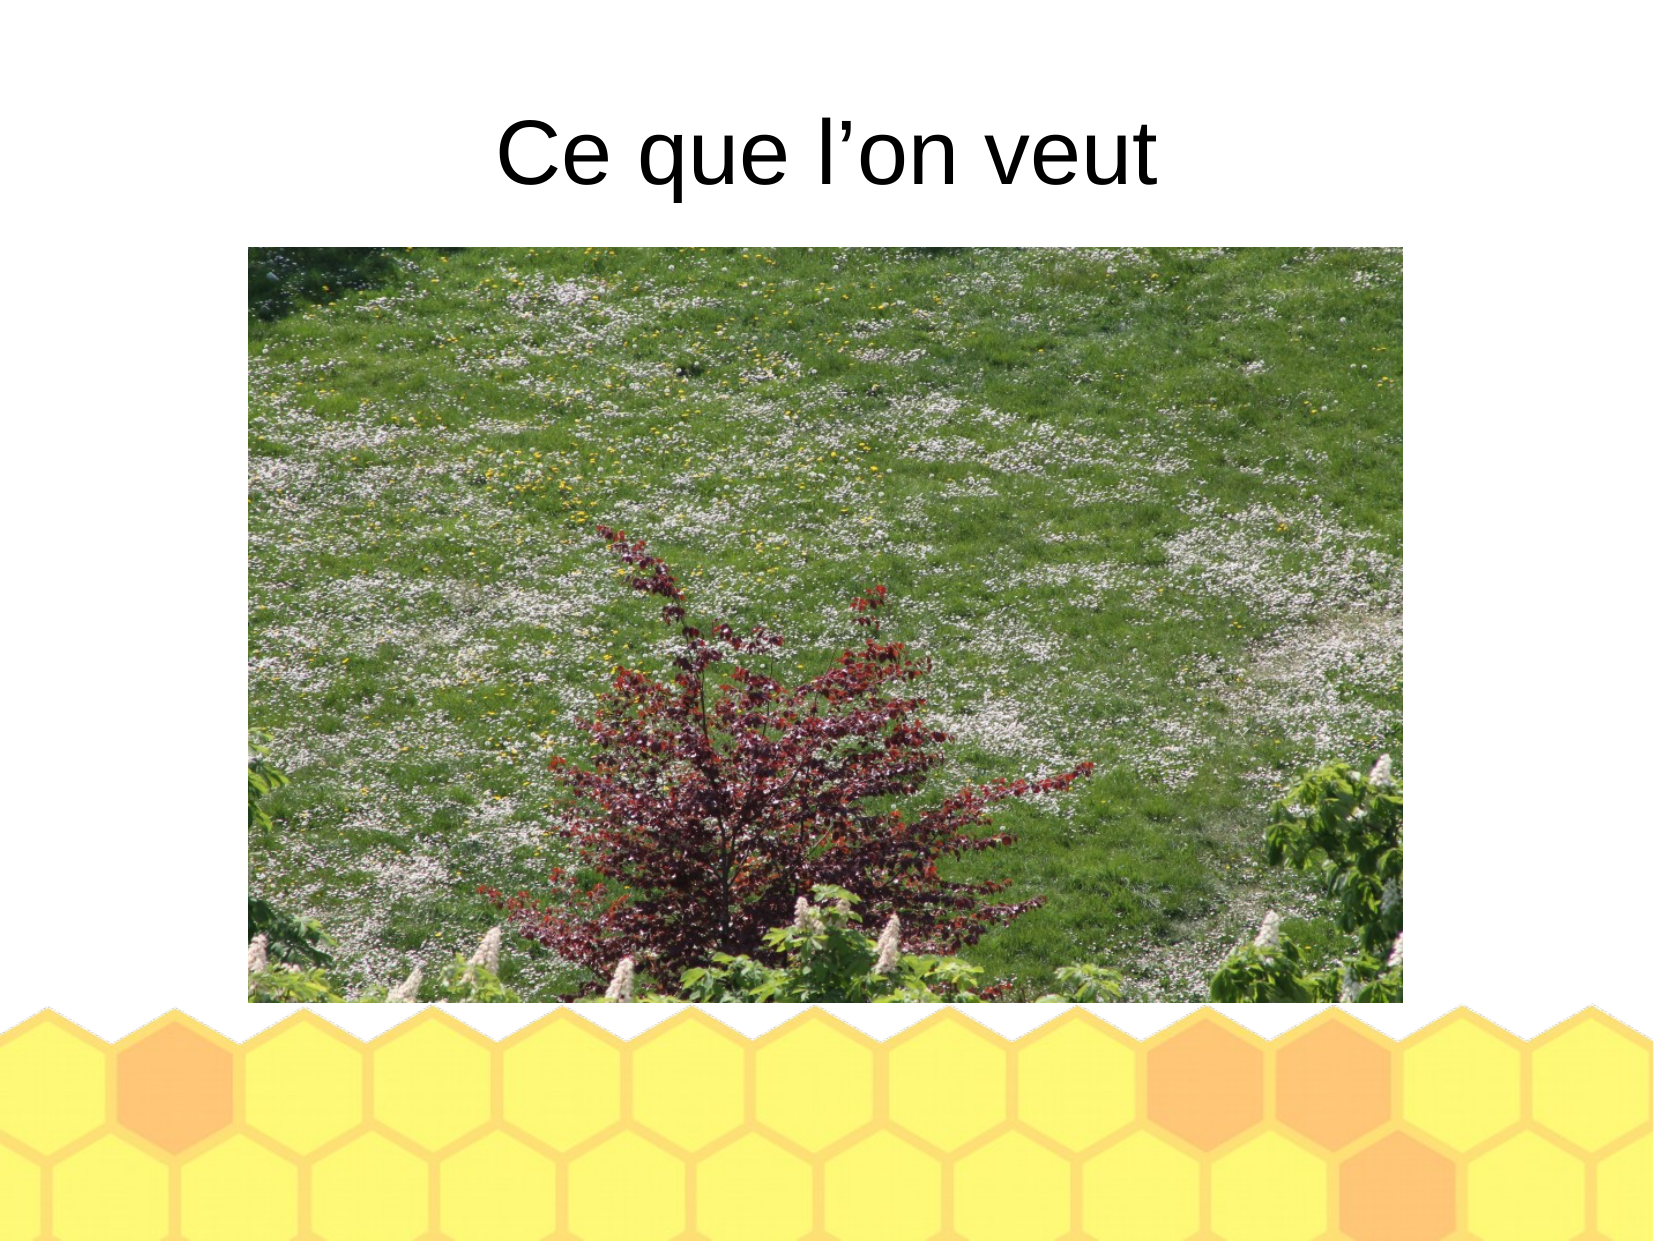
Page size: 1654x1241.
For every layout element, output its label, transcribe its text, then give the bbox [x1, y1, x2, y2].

picture [0, 247, 1654, 1241]
title Ce que l’on veut [82, 49, 1571, 257]
